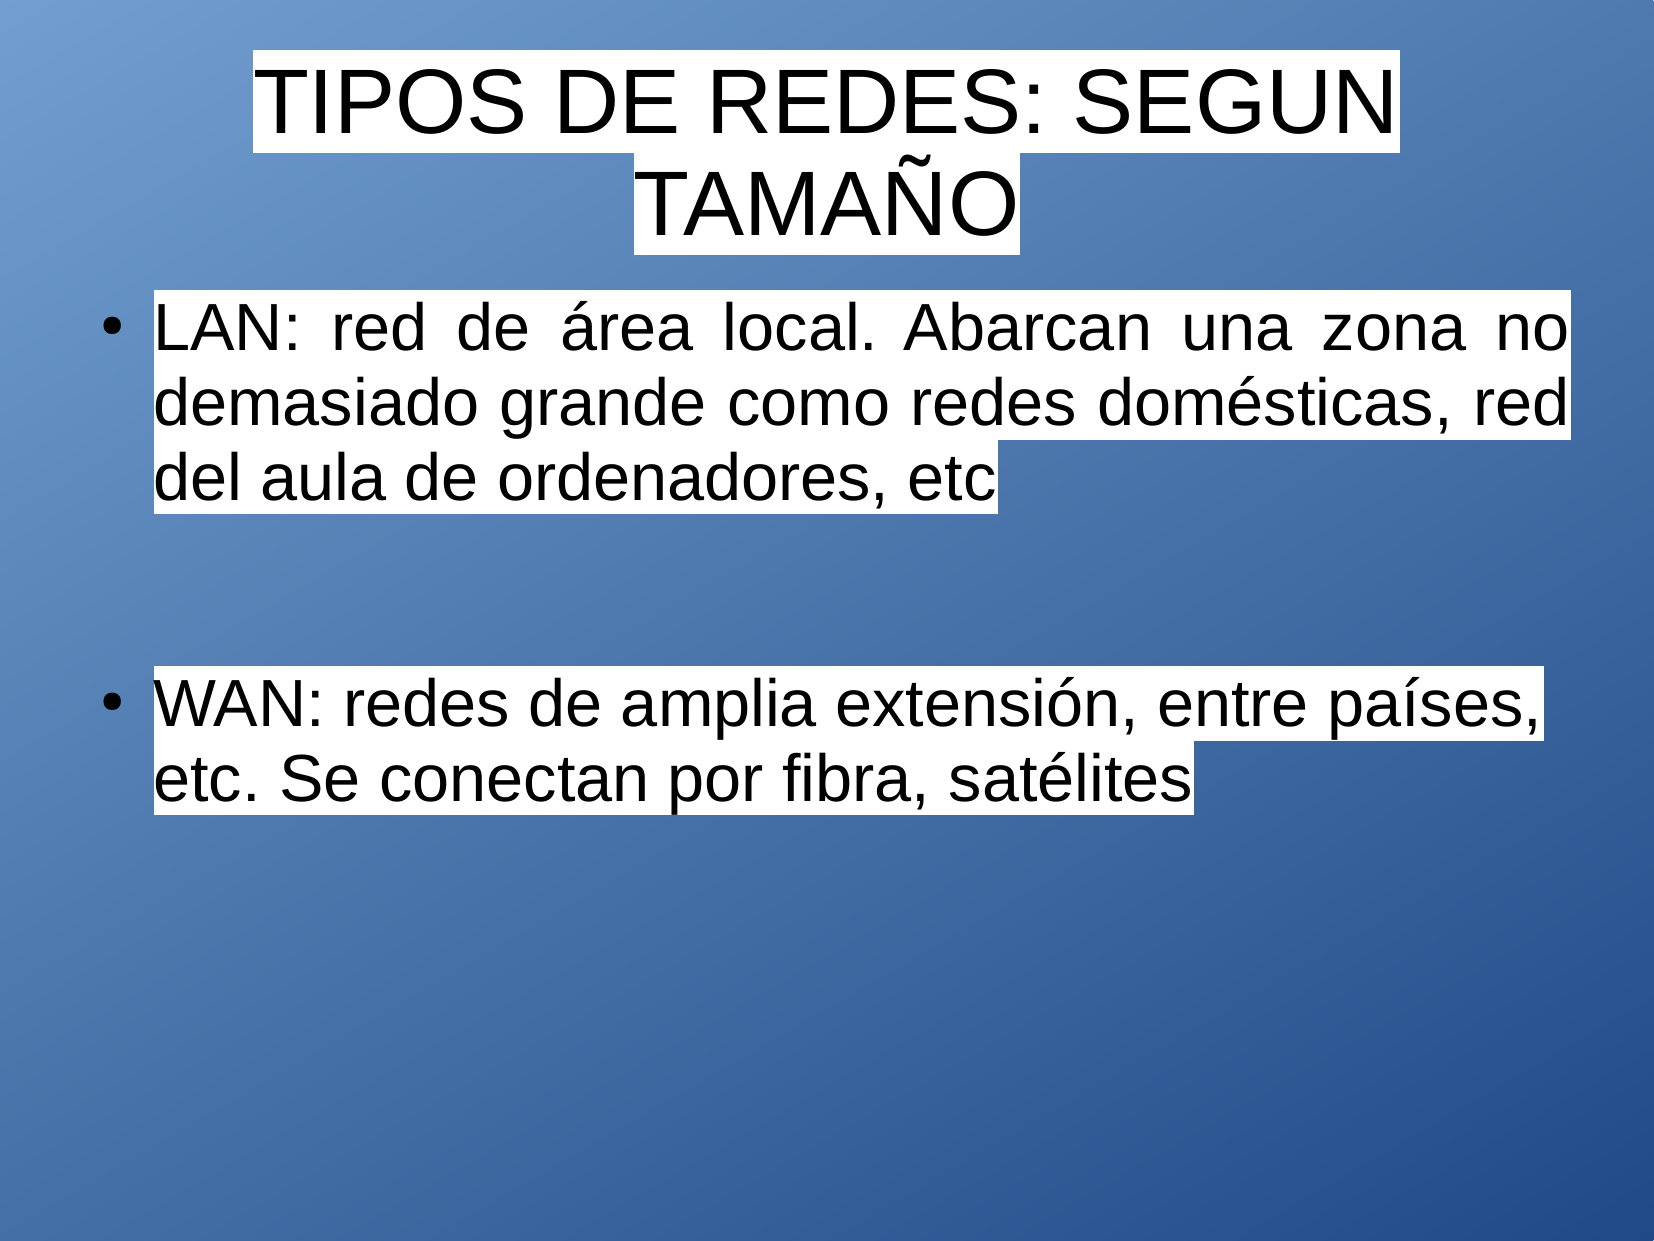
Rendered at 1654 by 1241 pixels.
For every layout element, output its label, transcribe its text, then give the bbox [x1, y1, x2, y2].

title TIPOS DE REDES: SEGUN TAMAÑO [82, 49, 1571, 257]
list LAN: red de área local. Abarcan una zona no demasiado grande como redes domésticas, red del aula de ordenadores, etc [82, 290, 1571, 634]
list WAN: redes de amplia extensión, entre países, etc. Se conectan por fibra, satélites [82, 665, 1571, 1009]
